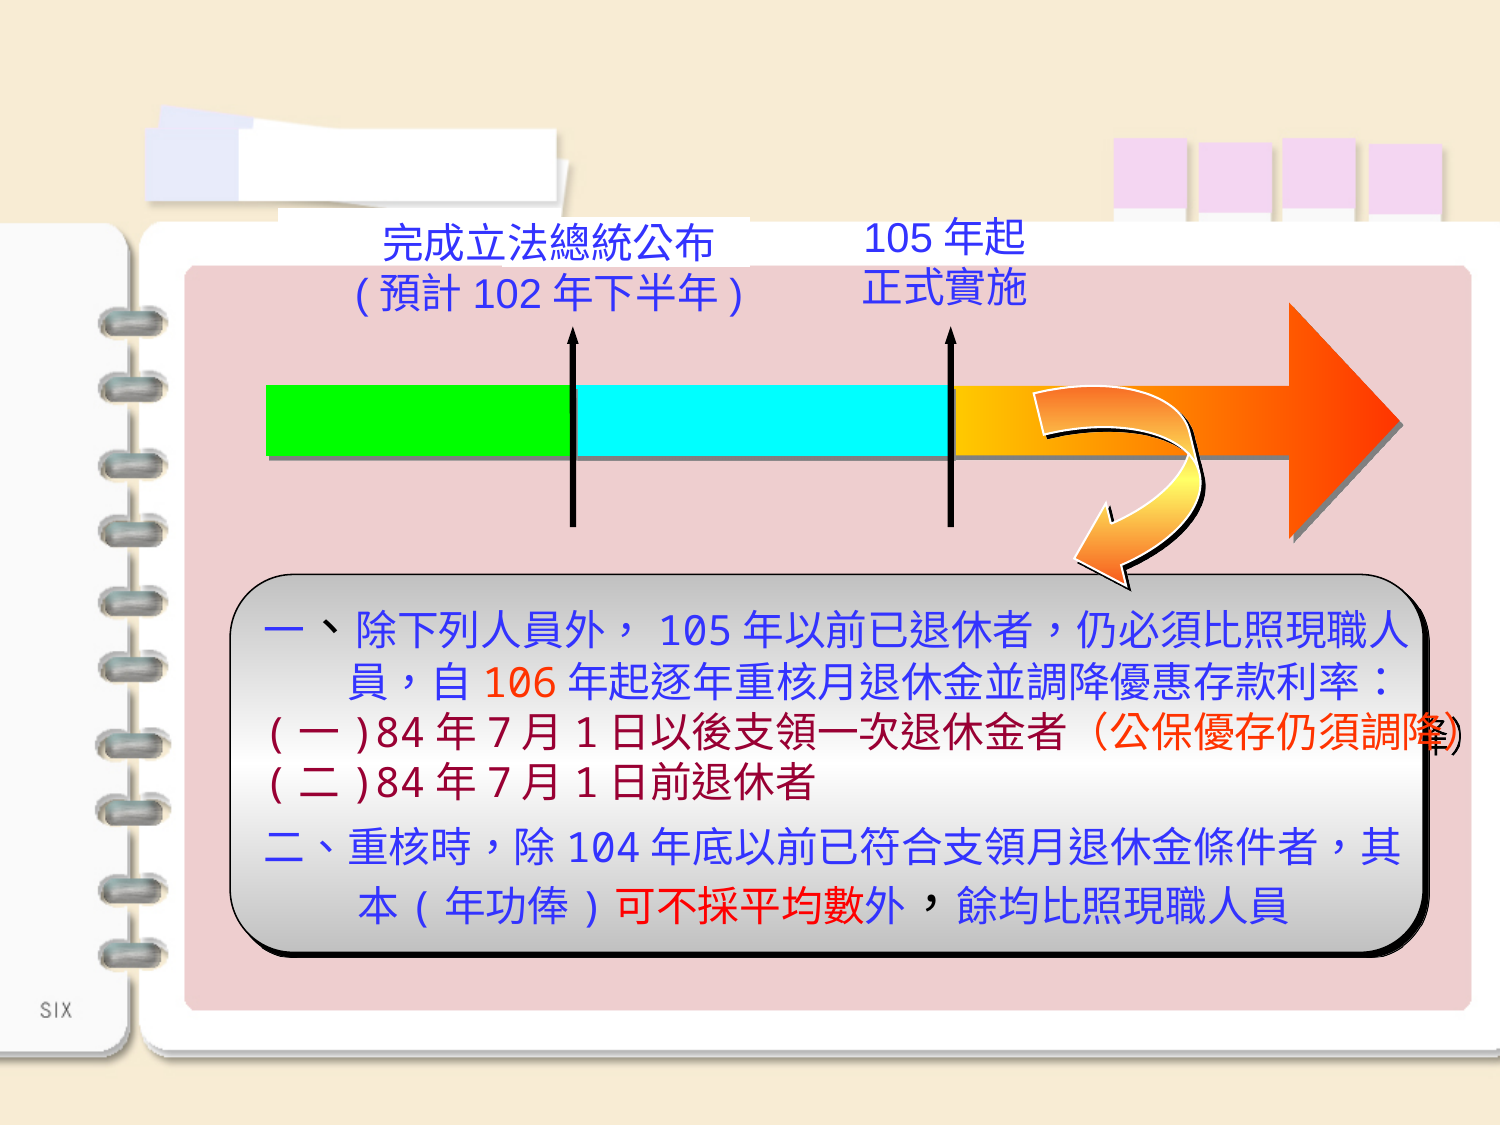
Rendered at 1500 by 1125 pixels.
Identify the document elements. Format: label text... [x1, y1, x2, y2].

text_box [266, 385, 569, 456]
text_box [278, 208, 419, 261]
text_box [576, 385, 947, 456]
text_box [954, 302, 1400, 586]
text_box 一、除下列人員外，105年以前已退休者，仍必須比照現職人 員，自106年起逐年重核月退休金並調降優惠存款利率： (一)84年7月1日以後支領一次退休金者（公保優存仍須調降） (二)84年7月1日前退休者 二、重核時，除104年底以前已符合支領月退休金條件者，其 本(年功俸)可不採平均數外，餘均比照現職人員 [230, 574, 1424, 953]
text_box 完成立法總統公布 (預計102年下半年) [419, 208, 679, 326]
text_box [409, 246, 419, 258]
text_box 105年起 正式實施 [833, 208, 1057, 314]
text_box [679, 232, 687, 243]
text_box [389, 246, 409, 261]
text_box [679, 217, 750, 267]
